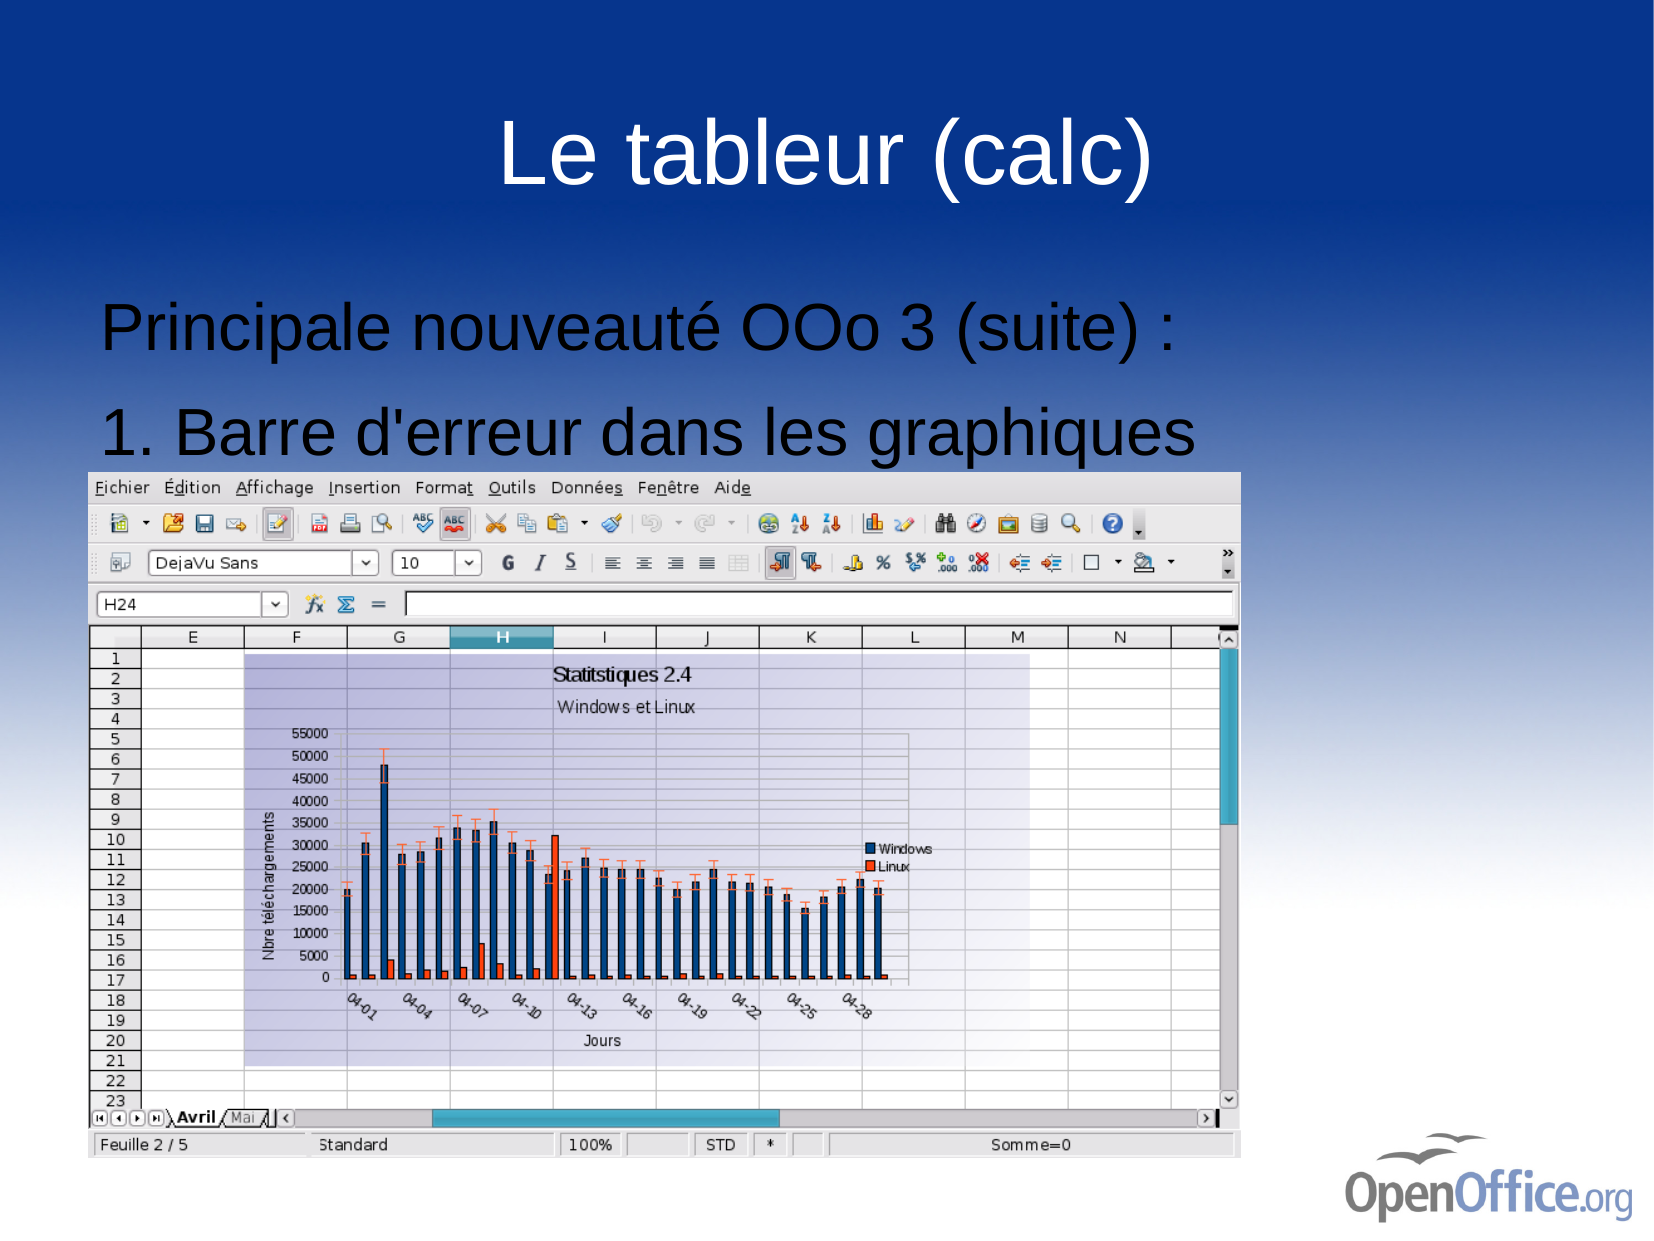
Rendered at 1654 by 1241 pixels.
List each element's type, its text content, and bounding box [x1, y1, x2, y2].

title Le tableur (calc) [82, 49, 1571, 257]
picture [0, 0, 1654, 1241]
list Principale nouveauté OOo 3 (suite) : 1. Barre d'erreur dans les graphiques [82, 290, 1571, 739]
